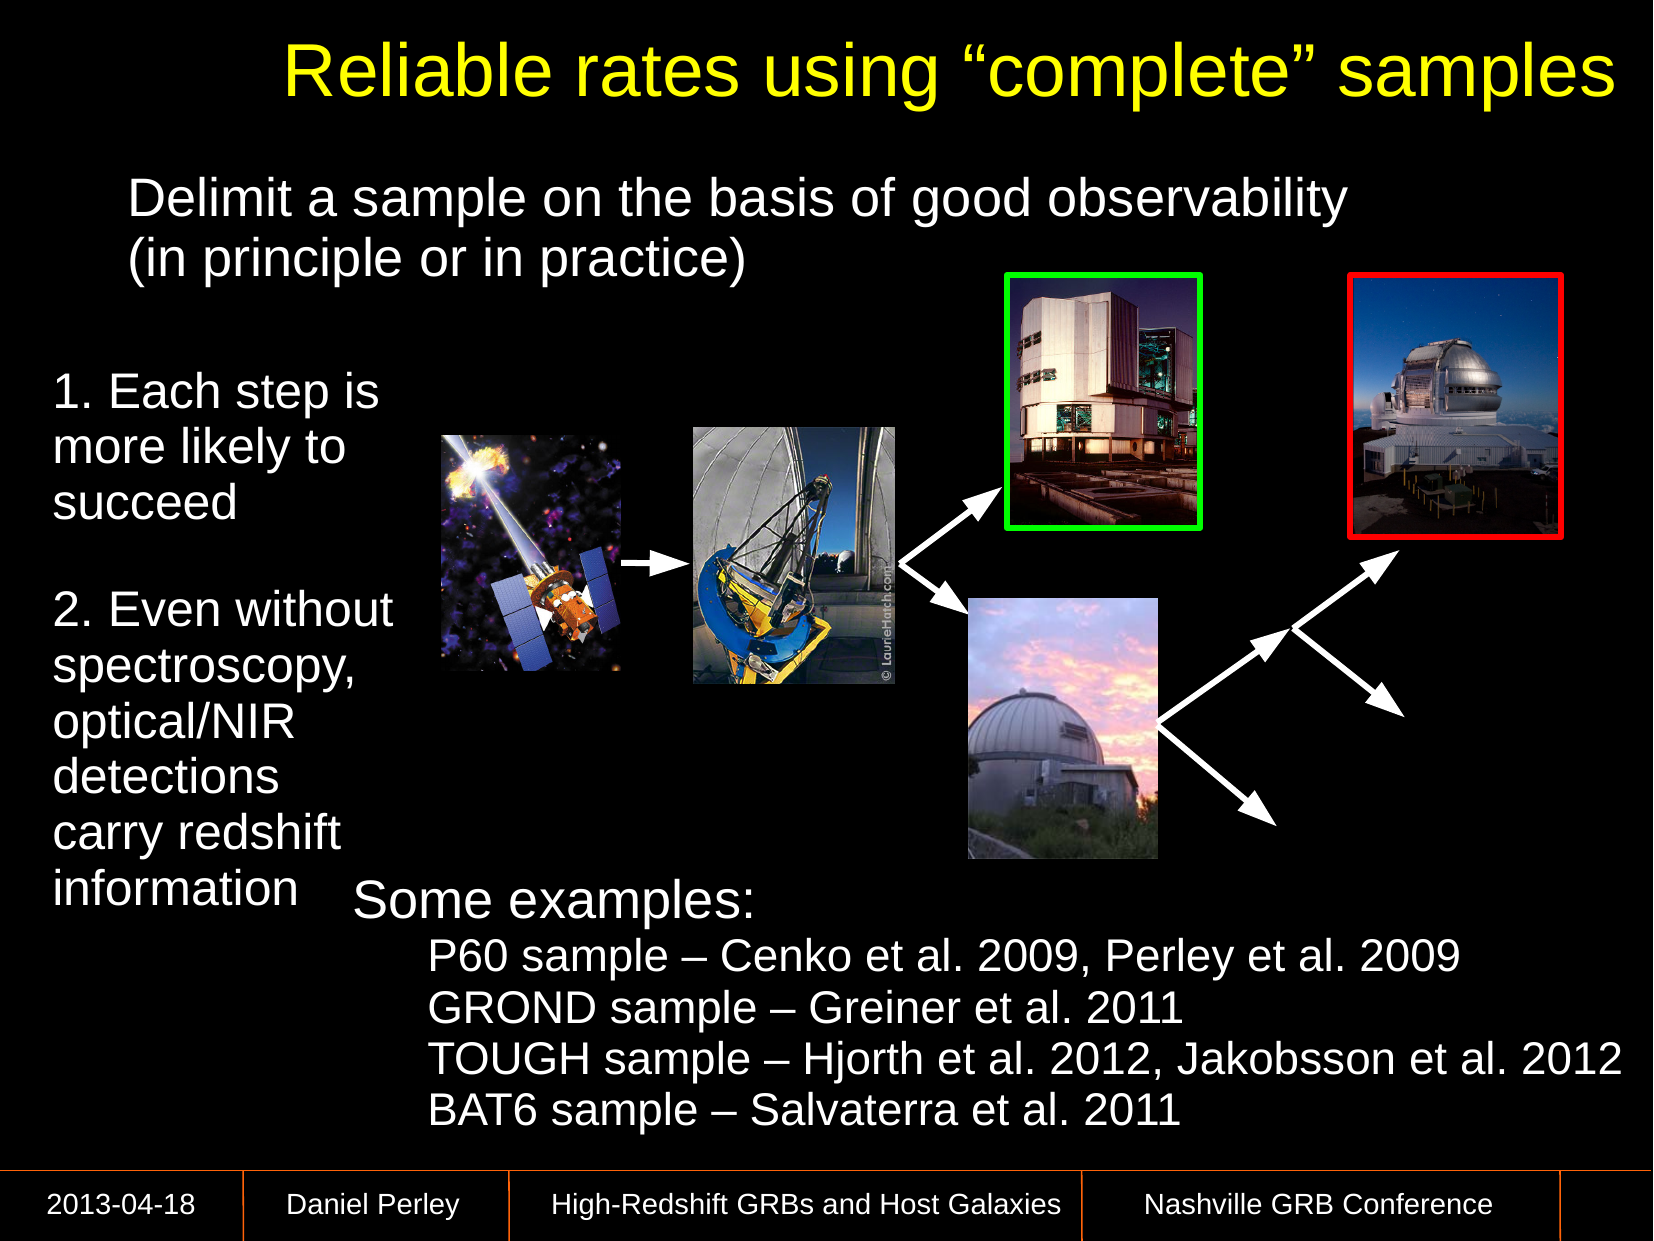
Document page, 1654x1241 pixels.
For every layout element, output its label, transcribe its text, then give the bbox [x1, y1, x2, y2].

text_box 1. Each step is more likely to succeed [37, 355, 413, 538]
text_box Some examples: P60 sample – Cenko et al. 2009, Perley et al. 2009 GROND sample – Greiner et al. 2011 TOUGH sample – Hjorth et al. 2012, Jakobsson et al. 2012 BAT6 sample – Salvaterra et al. 2011 [337, 862, 1640, 1143]
picture [1009, 278, 1198, 525]
picture [1353, 278, 1559, 535]
text_box 2. Even without spectroscopy, optical/NIR detections carry redshift information [37, 574, 413, 924]
text_box Delimit a sample on the basis of good observability (in principle or in practice) [112, 160, 1463, 296]
picture [693, 427, 895, 684]
picture [968, 598, 1158, 859]
title Reliable rates using “complete” samples [262, 27, 1618, 114]
picture [441, 435, 621, 671]
